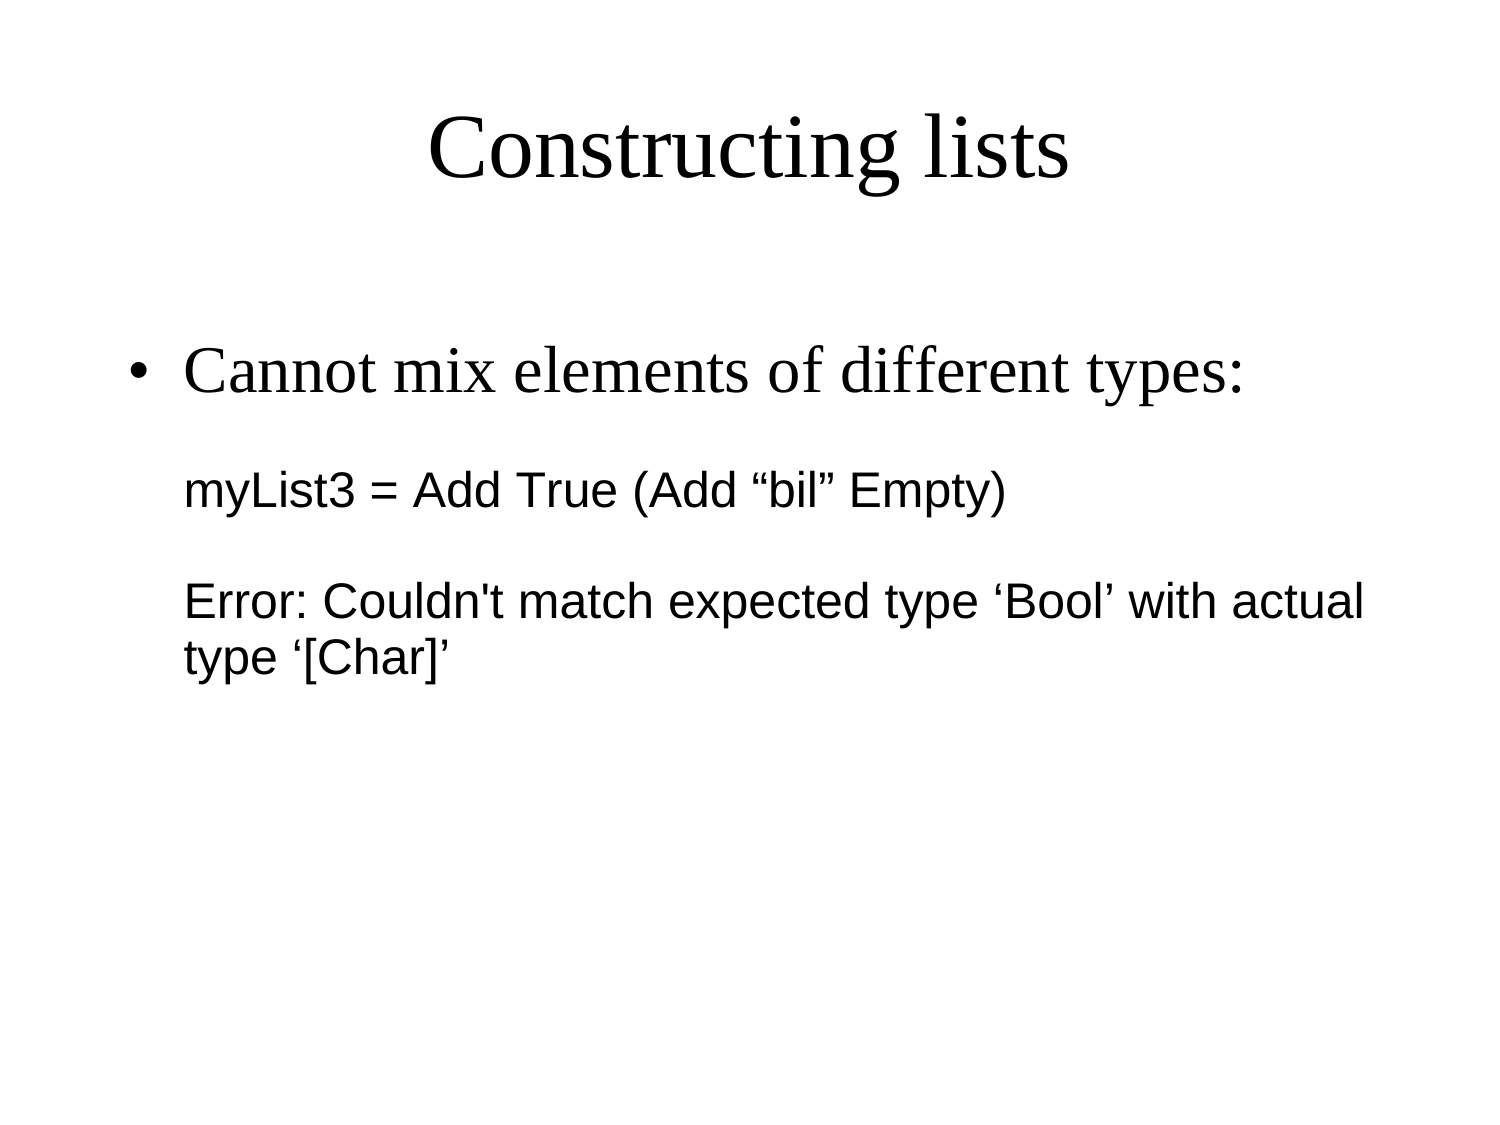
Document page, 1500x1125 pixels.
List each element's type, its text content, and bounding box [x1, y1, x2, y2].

list Cannot mix elements of different types: myList3 = Add True (Add “bil” Empty) Error: Couldn't match expected type ‘Bool’ with actual type ‘[Char]’ [112, 324, 1388, 978]
title Constructing lists [112, 52, 1388, 241]
